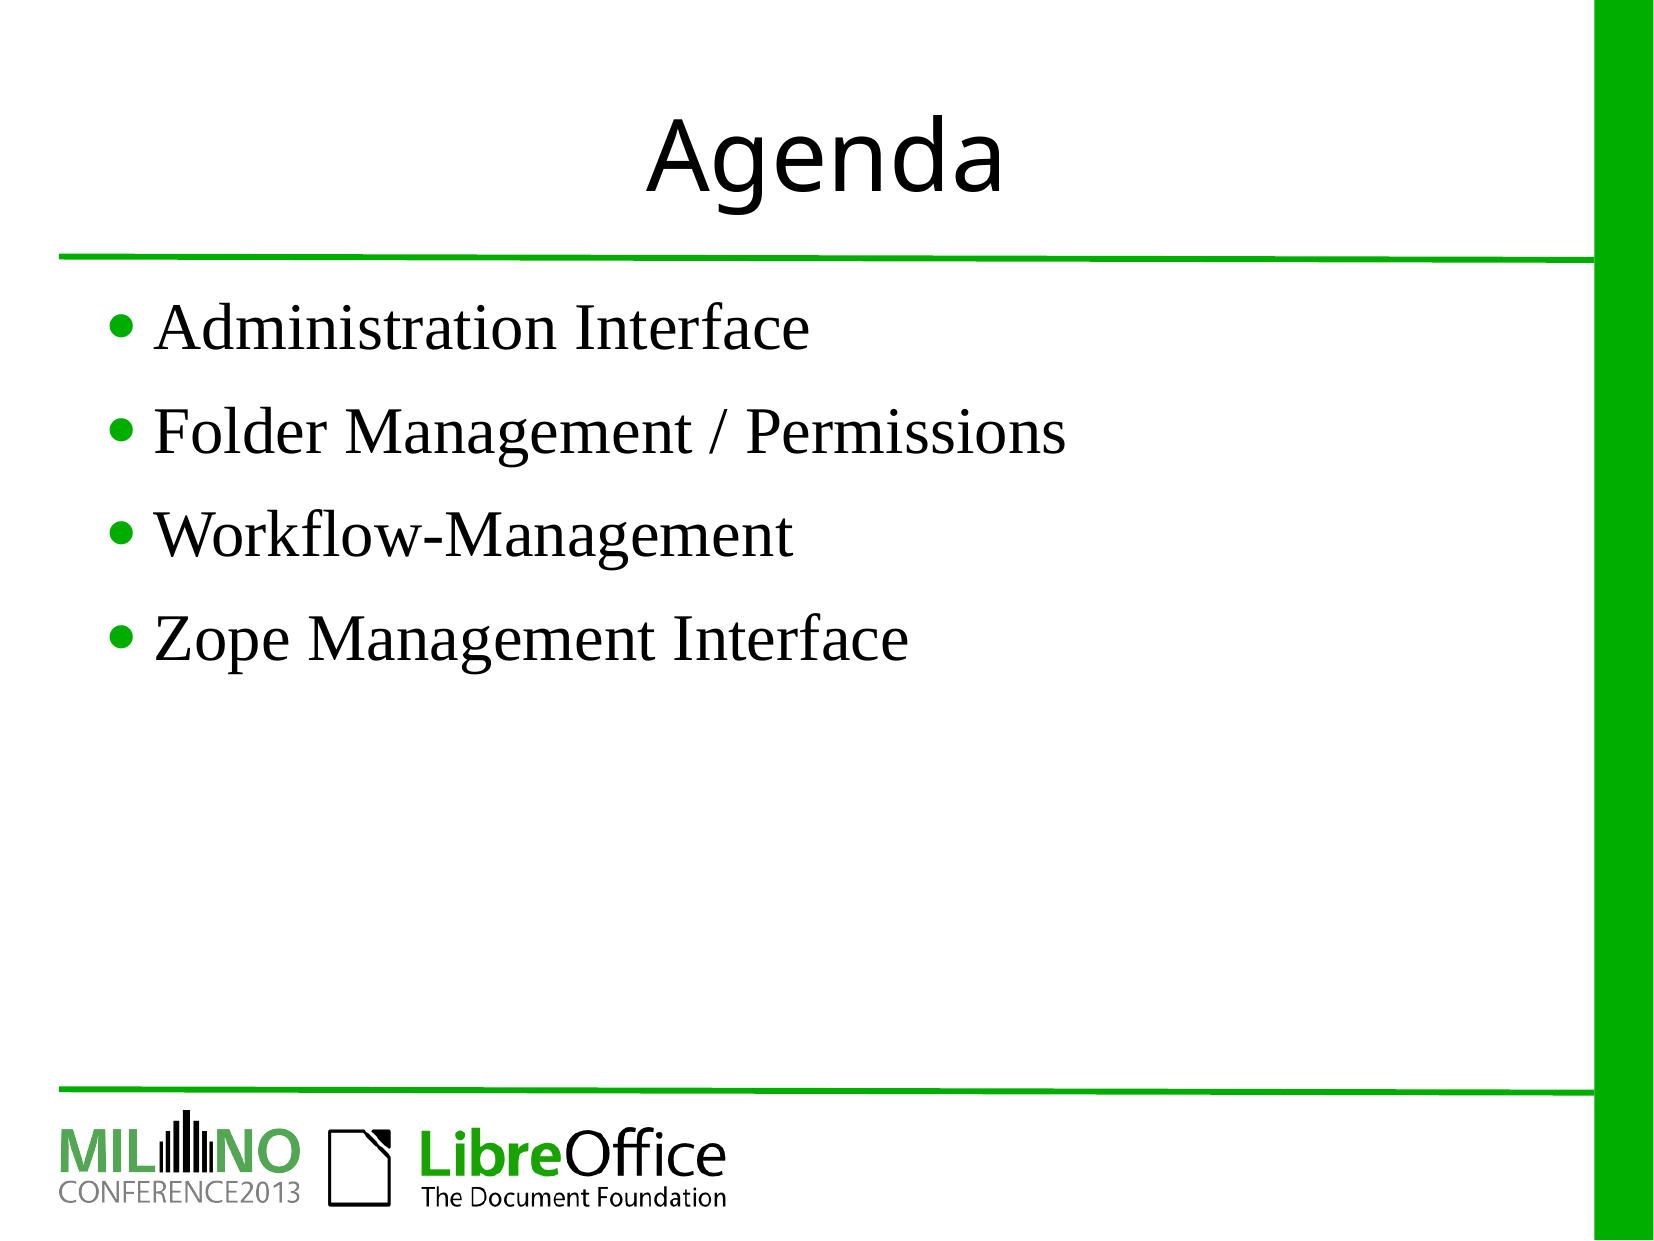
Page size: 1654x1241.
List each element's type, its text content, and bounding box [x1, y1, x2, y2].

list Administration Interface Folder Management / Permissions Workflow-Management Zope Management Interface [82, 290, 1571, 1010]
title Agenda [82, 49, 1571, 257]
picture [59, 1092, 756, 1241]
